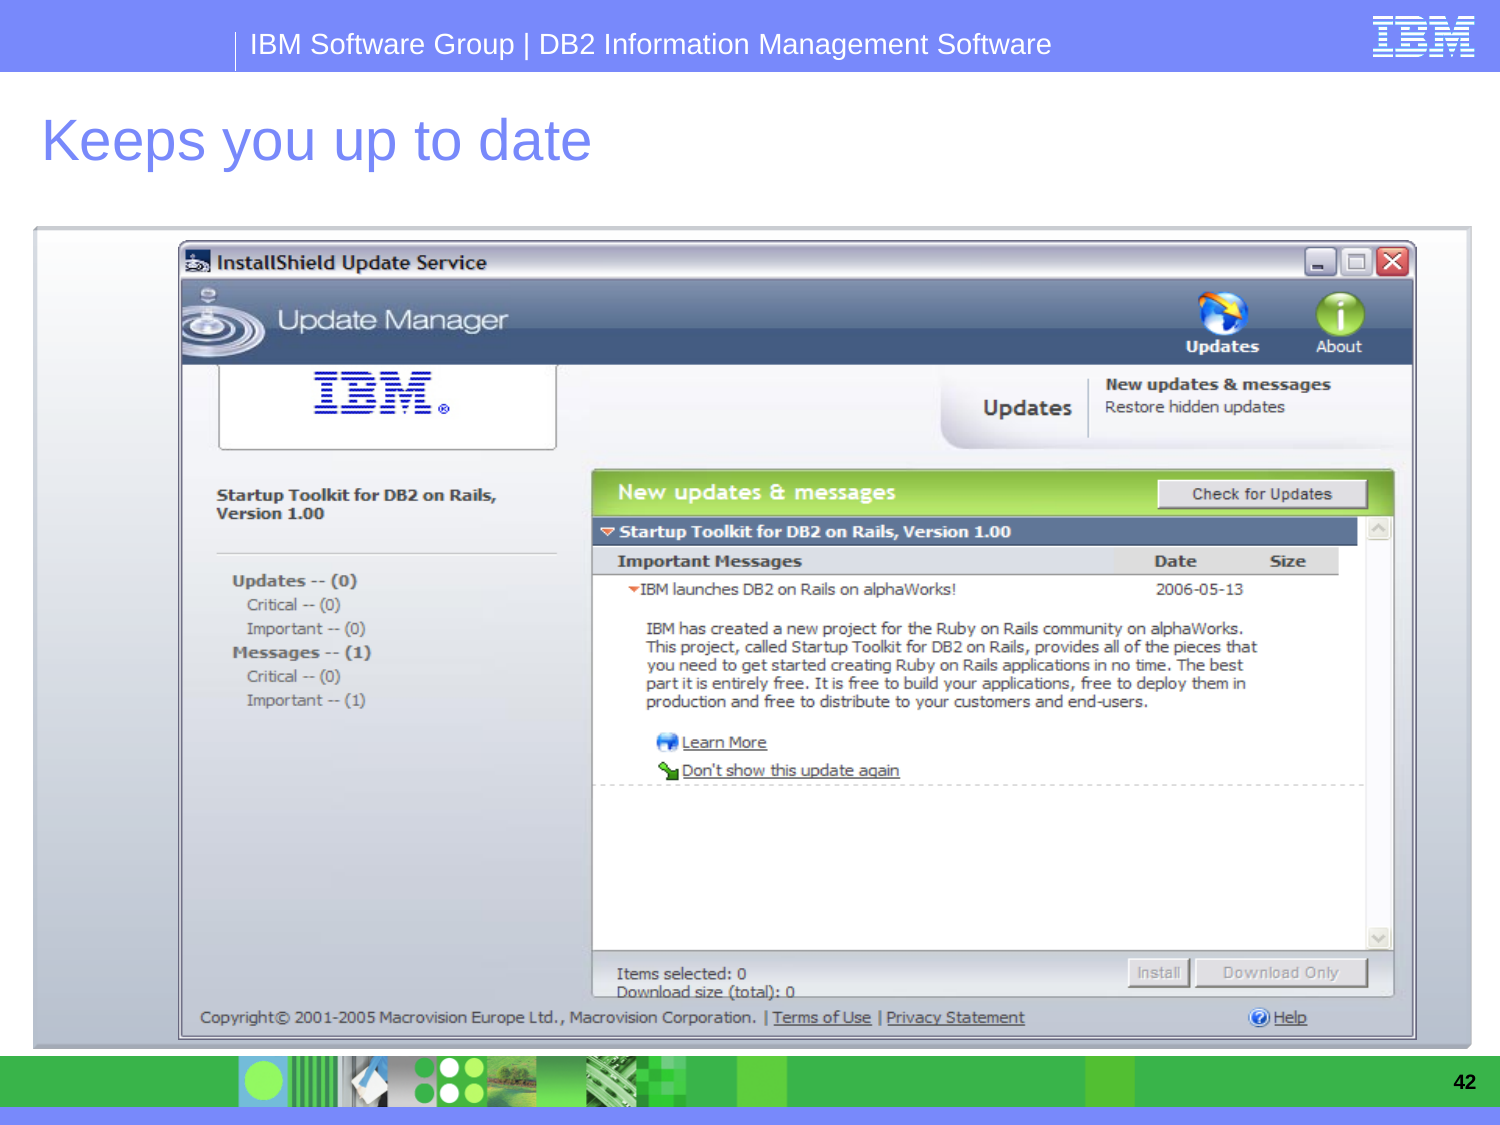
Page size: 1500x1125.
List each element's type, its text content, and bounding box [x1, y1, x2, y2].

title Keeps you up to date [26, 104, 1416, 183]
picture [178, 240, 1417, 1040]
picture [0, 1056, 1500, 1107]
